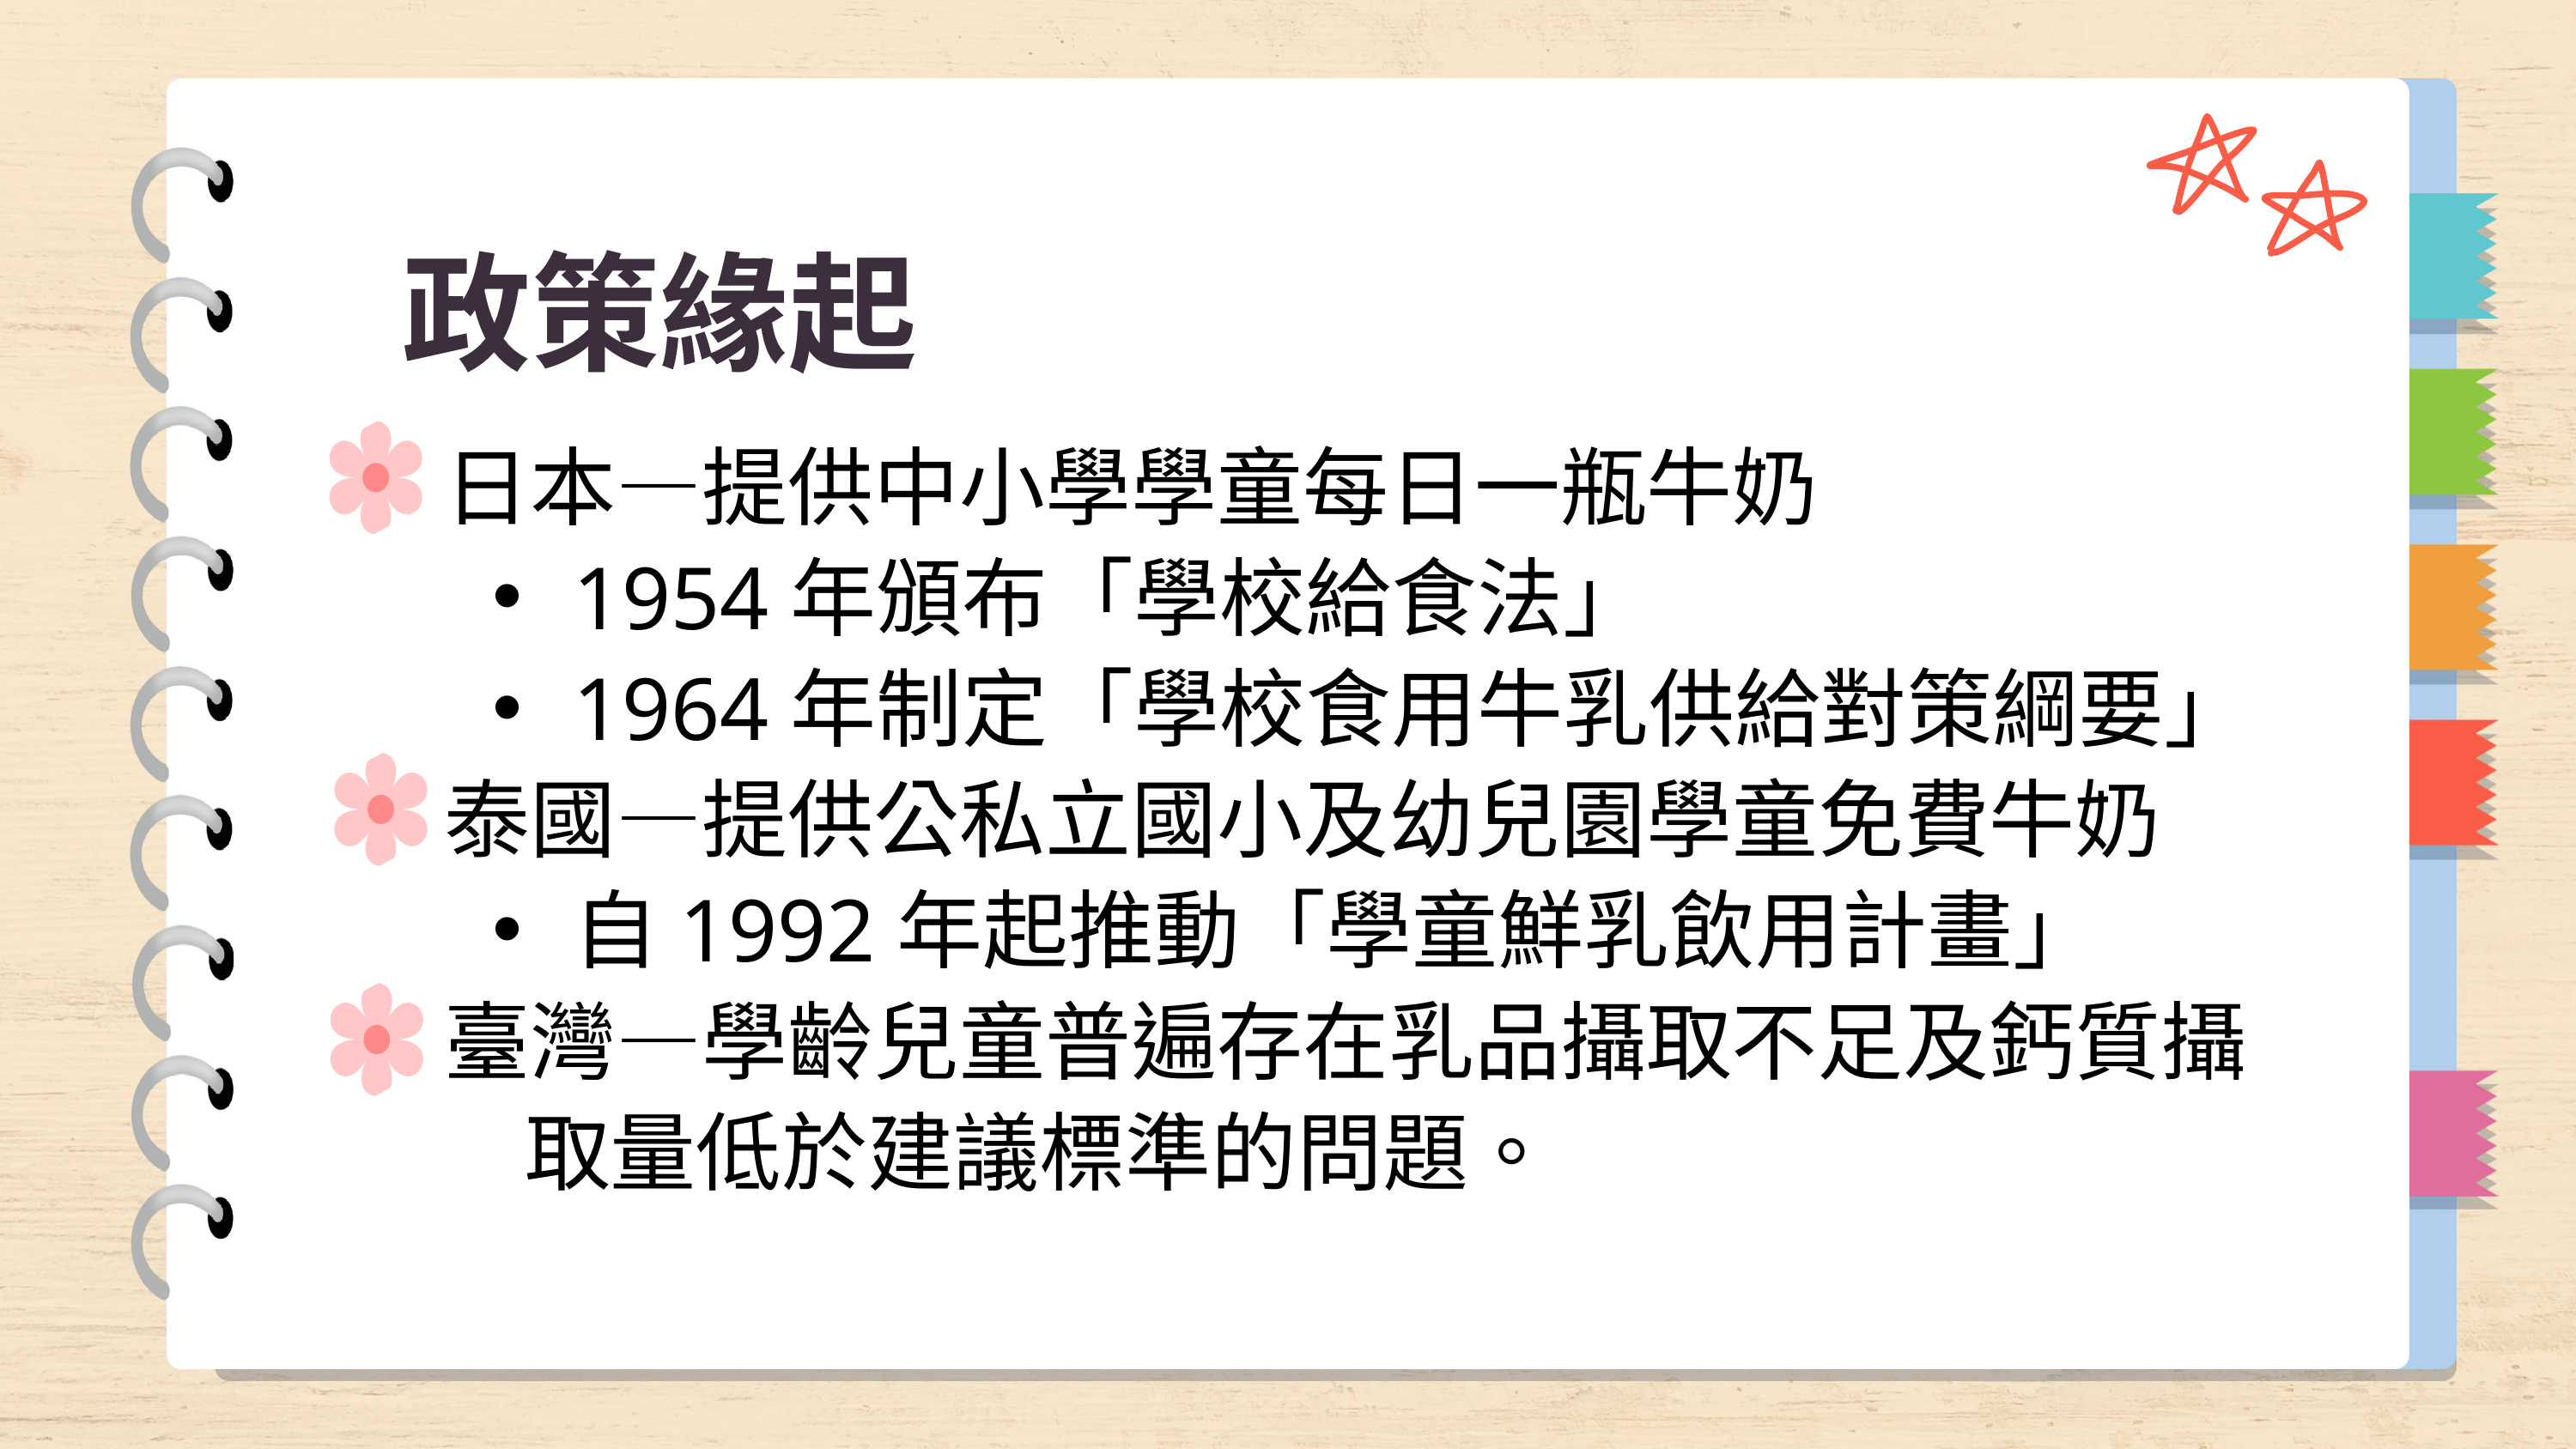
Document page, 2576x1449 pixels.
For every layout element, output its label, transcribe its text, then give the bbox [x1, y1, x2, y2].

text_box 政策緣起 [402, 211, 2021, 380]
text_box [130, 148, 234, 1301]
text_box [307, 739, 454, 880]
text_box [303, 969, 450, 1110]
text_box [302, 407, 449, 548]
text_box [2146, 112, 2368, 258]
text_box 日本—提供中小學學童每日一瓶牛奶 1954年頒布「學校給食法」 1964年制定「學校食用牛乳供給對策綱要」 泰國—提供公私立國小及幼兒園學童免費牛奶 自1992年起推動「學童鮮乳飲用計畫」 臺灣—學齡兒童普遍存在乳品攝取不足及鈣質攝取量低於建議標準的問題。 [363, 425, 2254, 1201]
